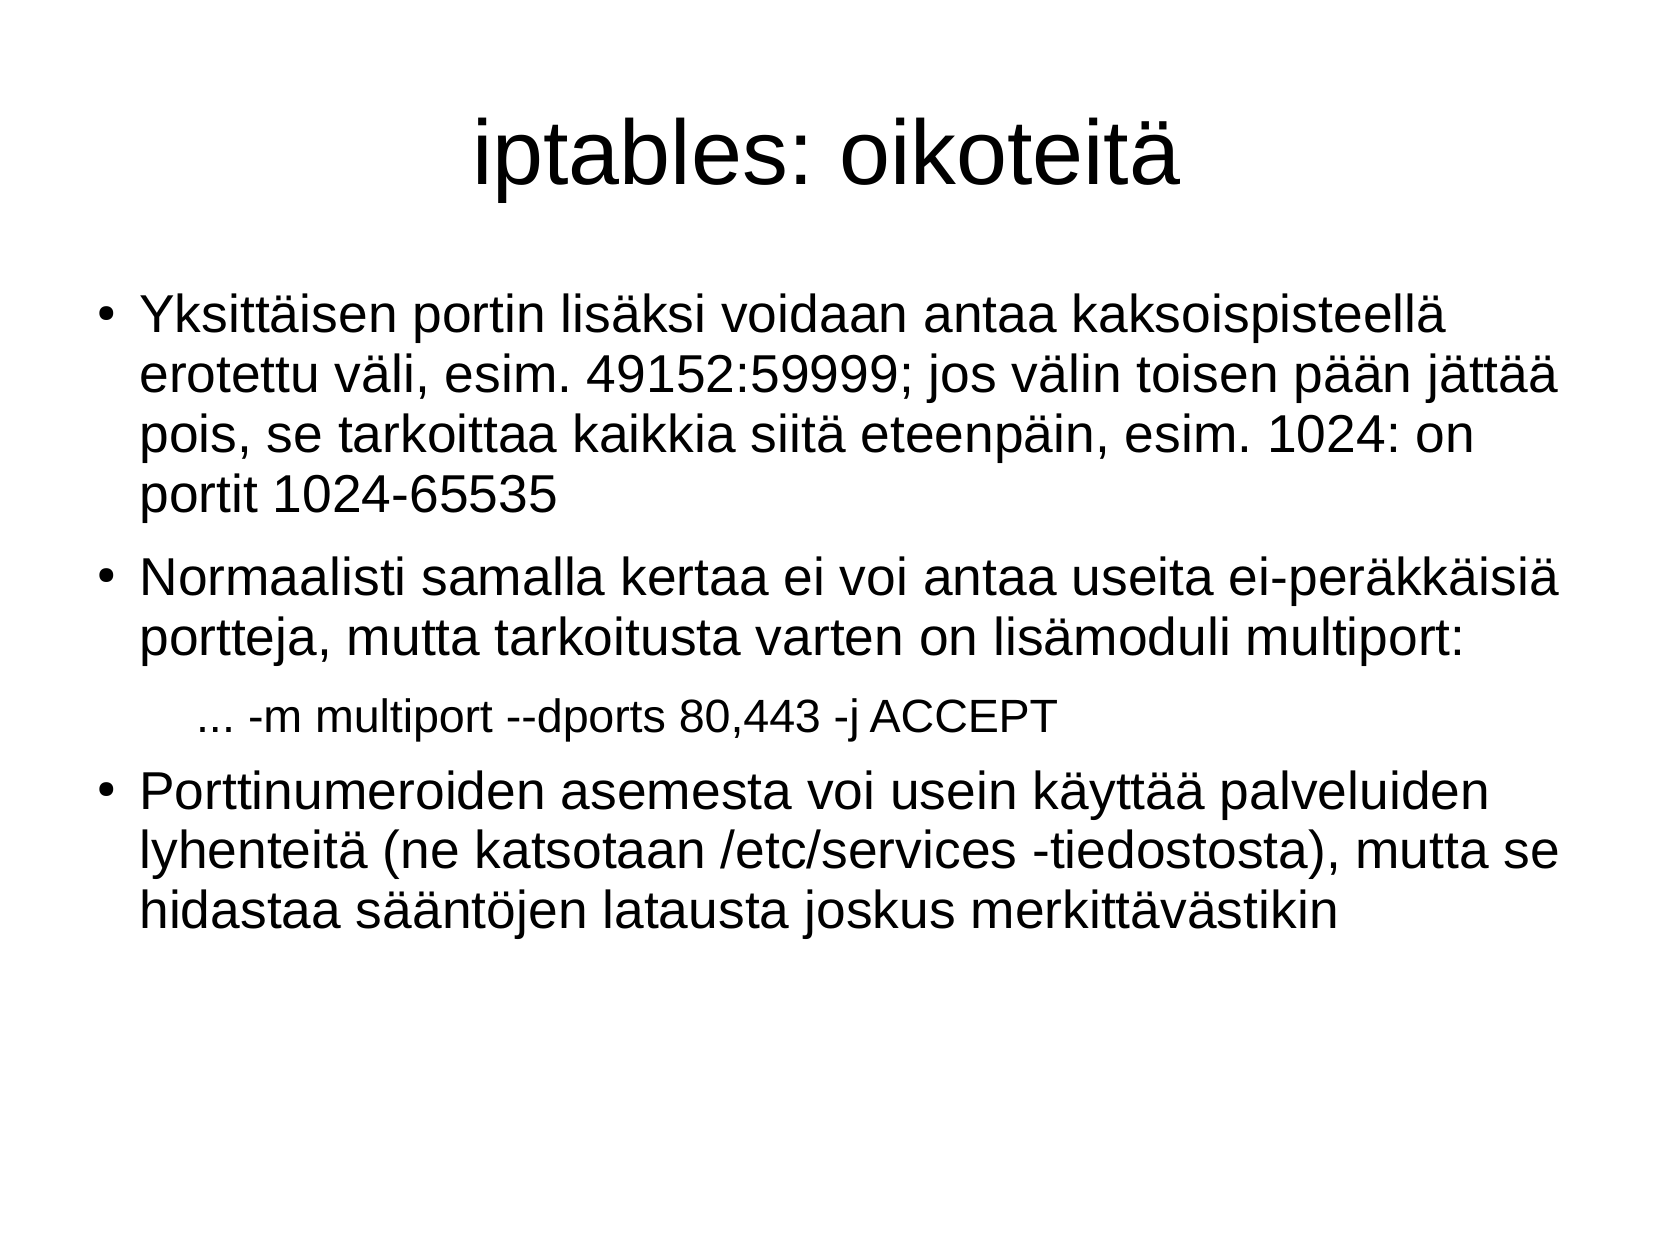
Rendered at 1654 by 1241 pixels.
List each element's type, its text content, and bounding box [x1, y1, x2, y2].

title iptables: oikoteitä [82, 49, 1571, 257]
list Yksittäisen portin lisäksi voidaan antaa kaksoispisteellä erotettu väli, esim. 49152:59999; jos välin toisen pään jättää pois, se tarkoittaa kaikkia siitä eteenpäin, esim. 1024: on portit 1024-65535 Normaalisti samalla kertaa ei voi antaa useita ei-peräkkäisiä portteja, mutta tarkoitusta varten on lisämoduli multiport: ... -m multiport --dports 80,443 -j ACCEPT Porttinumeroiden asemesta voi usein käyttää palveluiden lyhenteitä (ne katsotaan /etc/services -tiedostosta), mutta se hidastaa sääntöjen latausta joskus merkittävästikin [82, 284, 1571, 1004]
